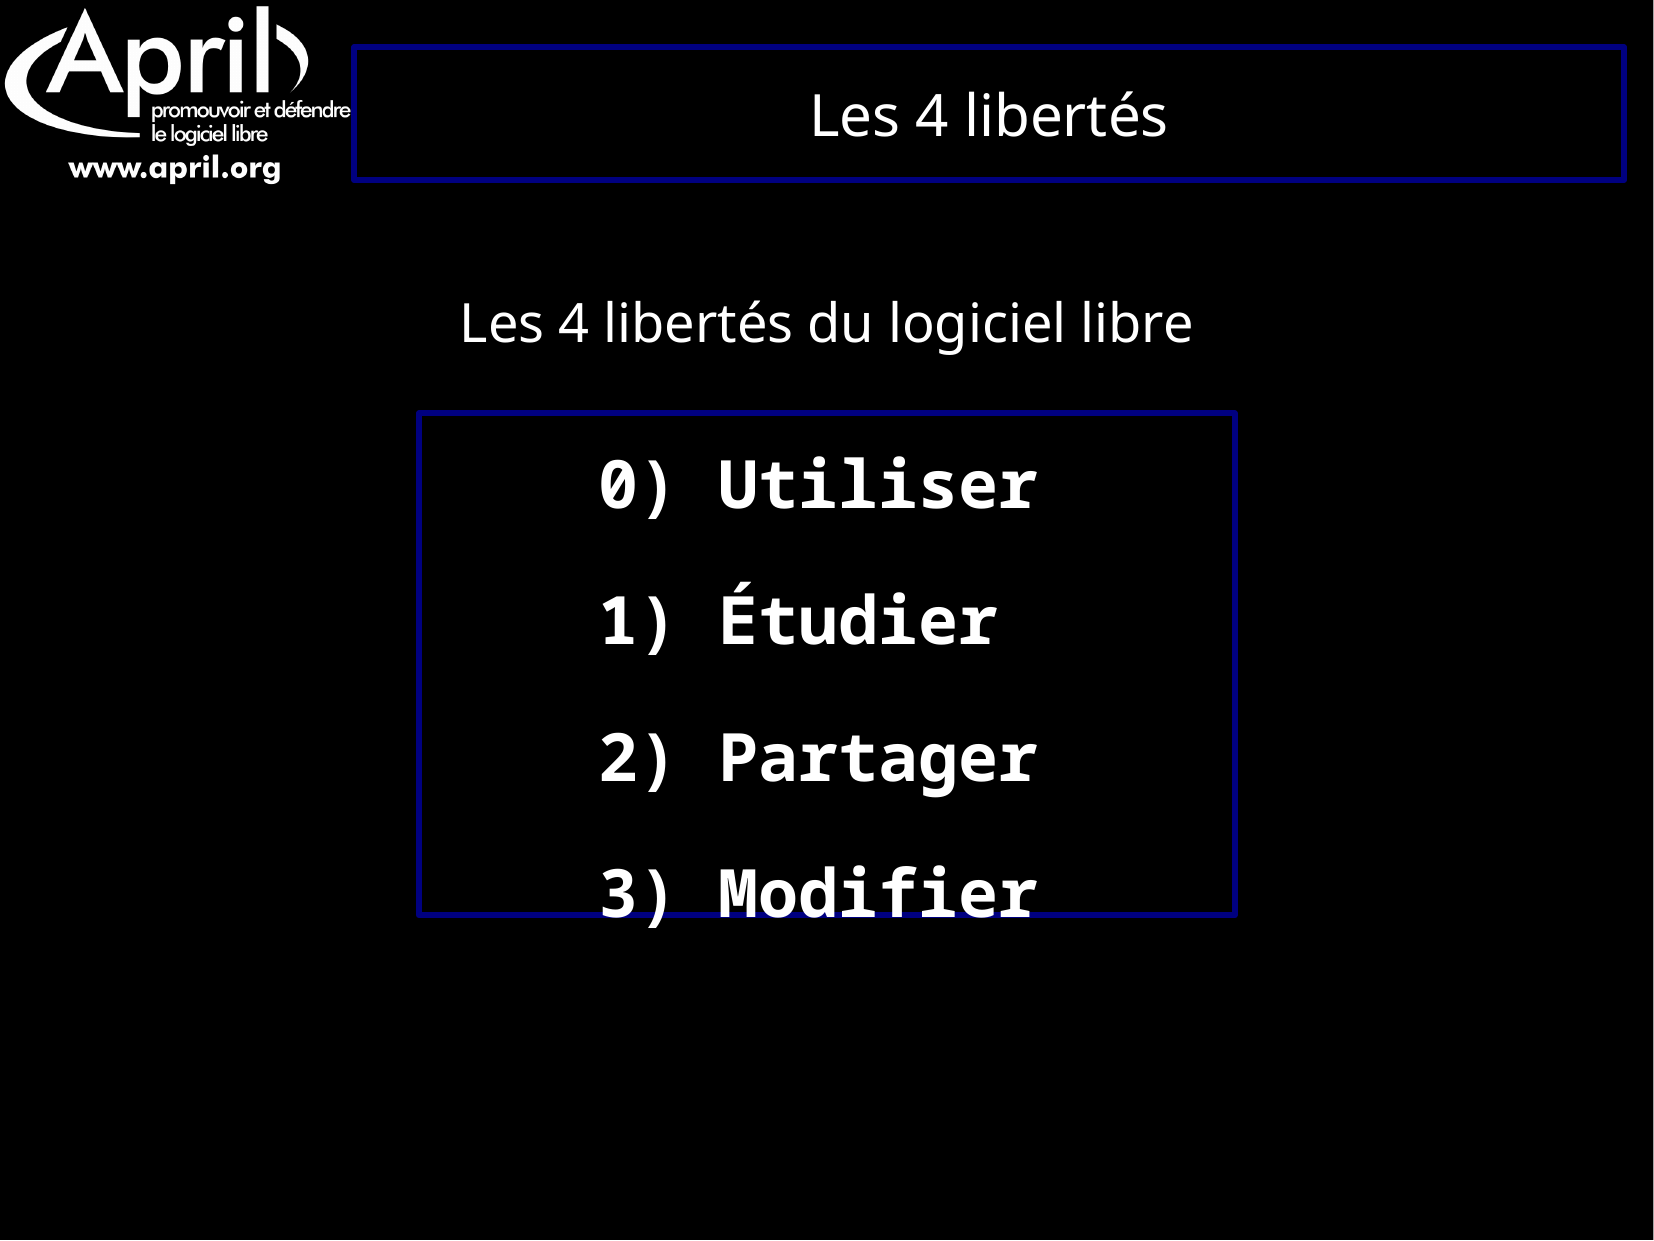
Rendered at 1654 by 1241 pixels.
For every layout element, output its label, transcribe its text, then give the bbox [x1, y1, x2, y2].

title Les 4 libertés [354, 47, 1625, 181]
text_box Les 4 libertés du logiciel libre [191, 276, 1462, 355]
title 0) Utiliser 1) Étudier 2) Partager 3) Modifier [418, 413, 1235, 916]
picture [0, 0, 355, 200]
